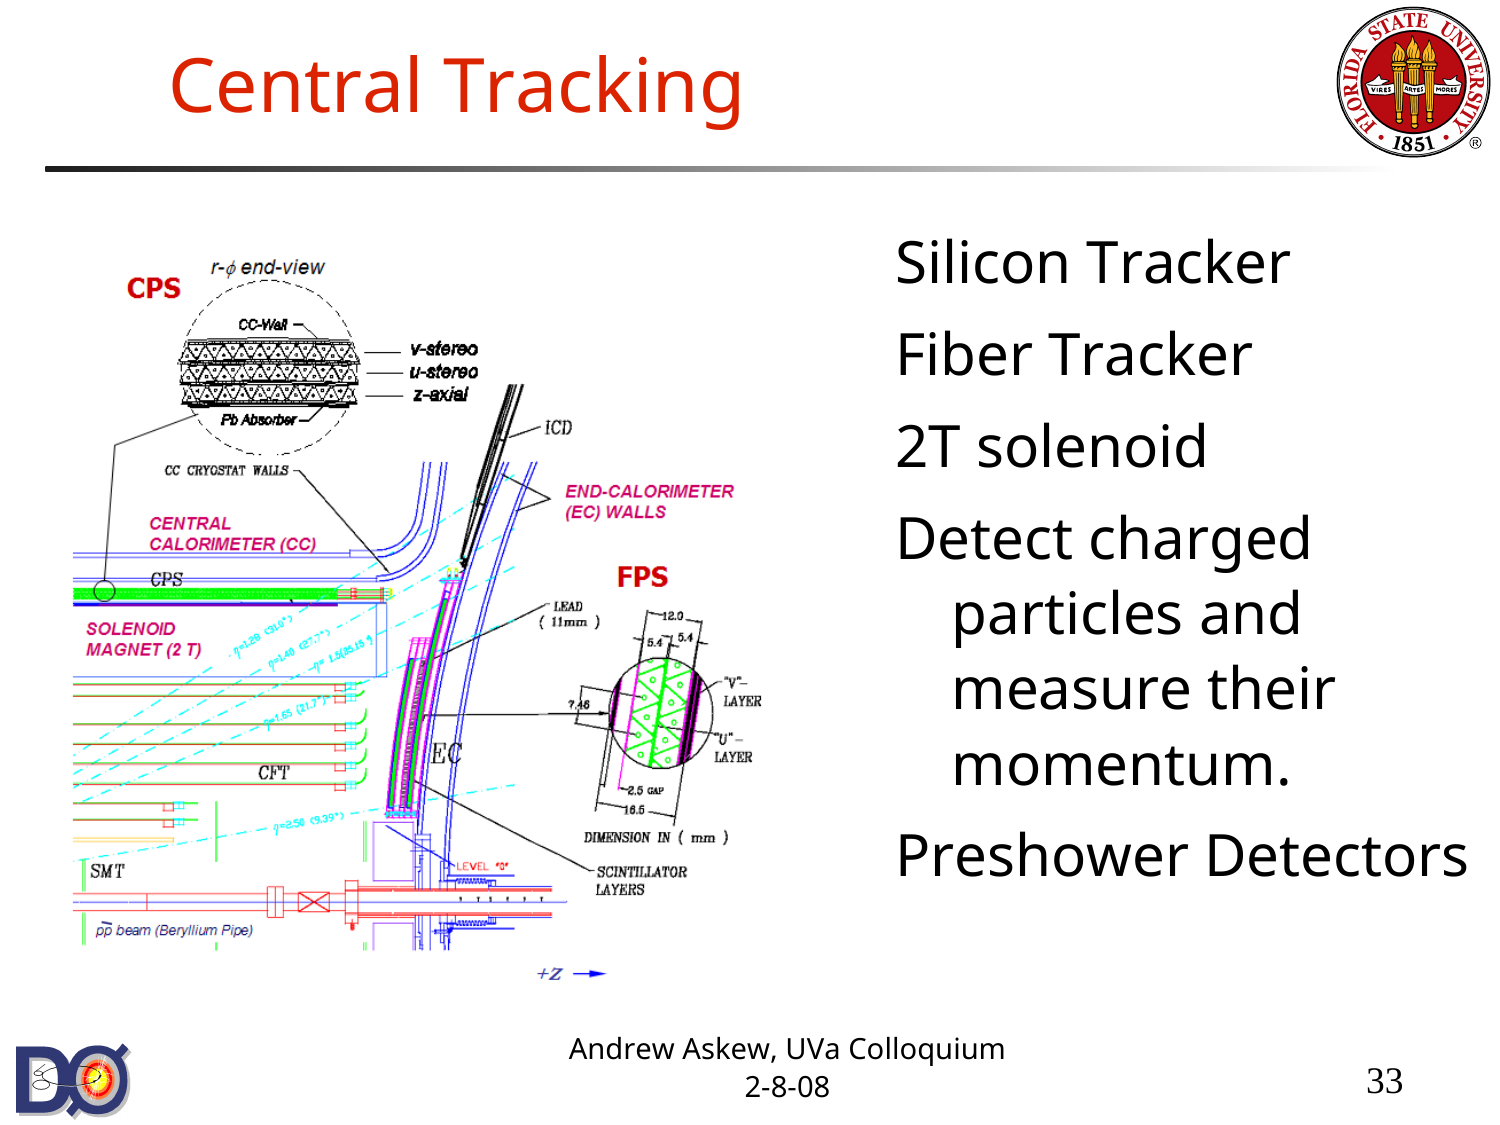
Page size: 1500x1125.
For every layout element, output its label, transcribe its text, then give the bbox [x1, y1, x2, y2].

title Central Tracking [168, 29, 1313, 137]
list Silicon Tracker Fiber Tracker 2T solenoid Detect charged particles and measure their momentum. Preshower Detectors [895, 223, 1500, 1007]
picture [9, 1042, 134, 1122]
picture [65, 257, 768, 996]
picture [1335, 5, 1492, 159]
